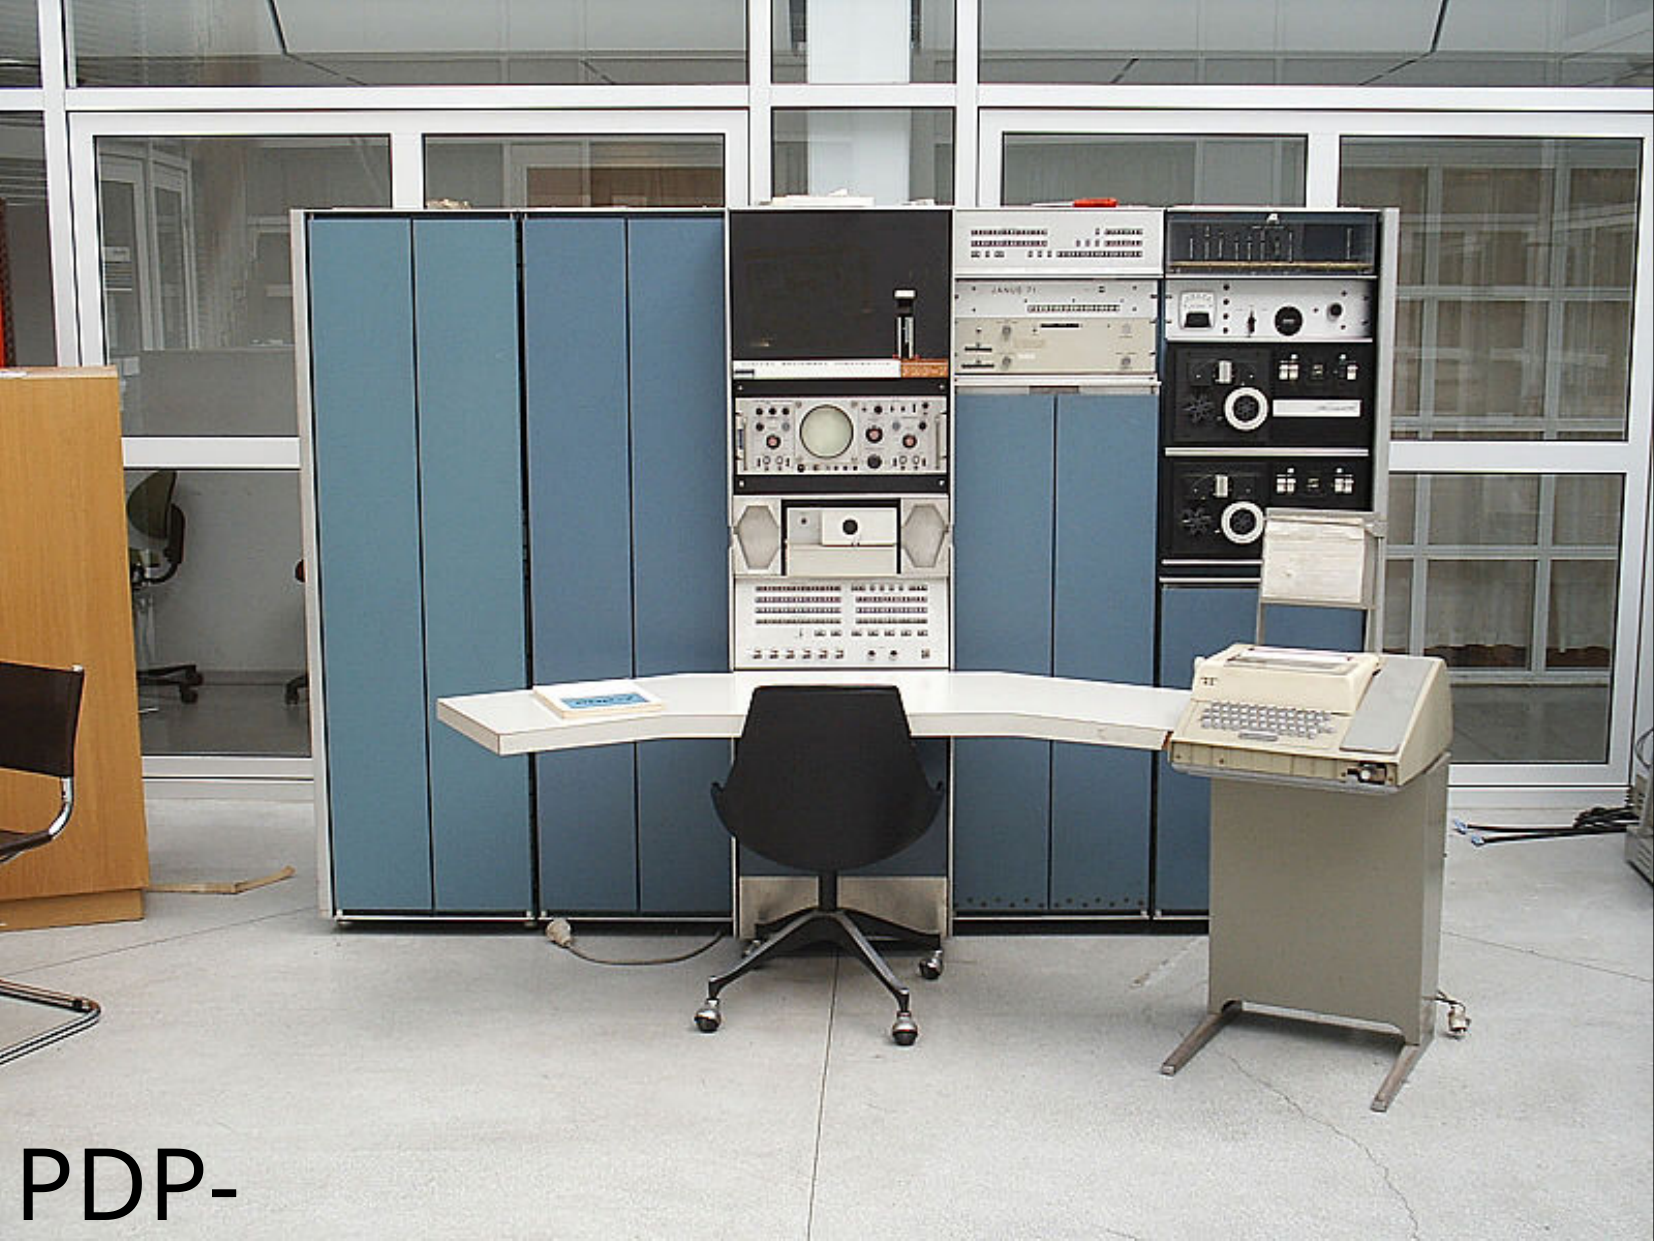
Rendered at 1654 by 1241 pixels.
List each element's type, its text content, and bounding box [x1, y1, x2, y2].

text_box PDP-7 [0, 1105, 296, 1241]
picture [0, 0, 1654, 1241]
